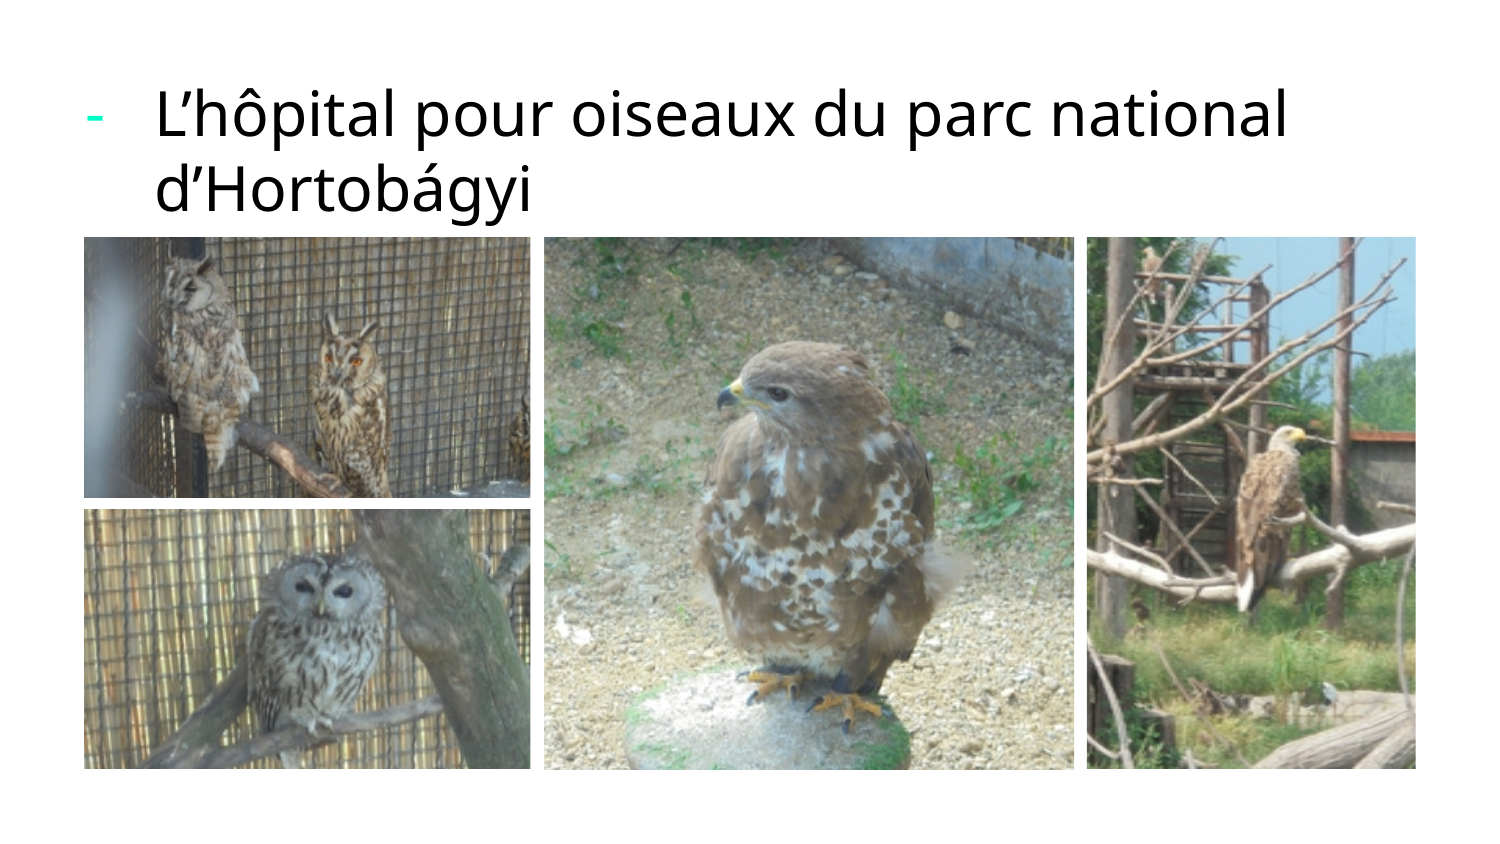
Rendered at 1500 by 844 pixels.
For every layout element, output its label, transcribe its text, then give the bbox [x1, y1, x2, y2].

picture [543, 237, 1075, 770]
title L’hôpital pour oiseaux du parc national d’Hortobágyi [64, 59, 1436, 224]
picture [84, 509, 531, 769]
picture [1086, 237, 1416, 769]
picture [84, 237, 531, 498]
